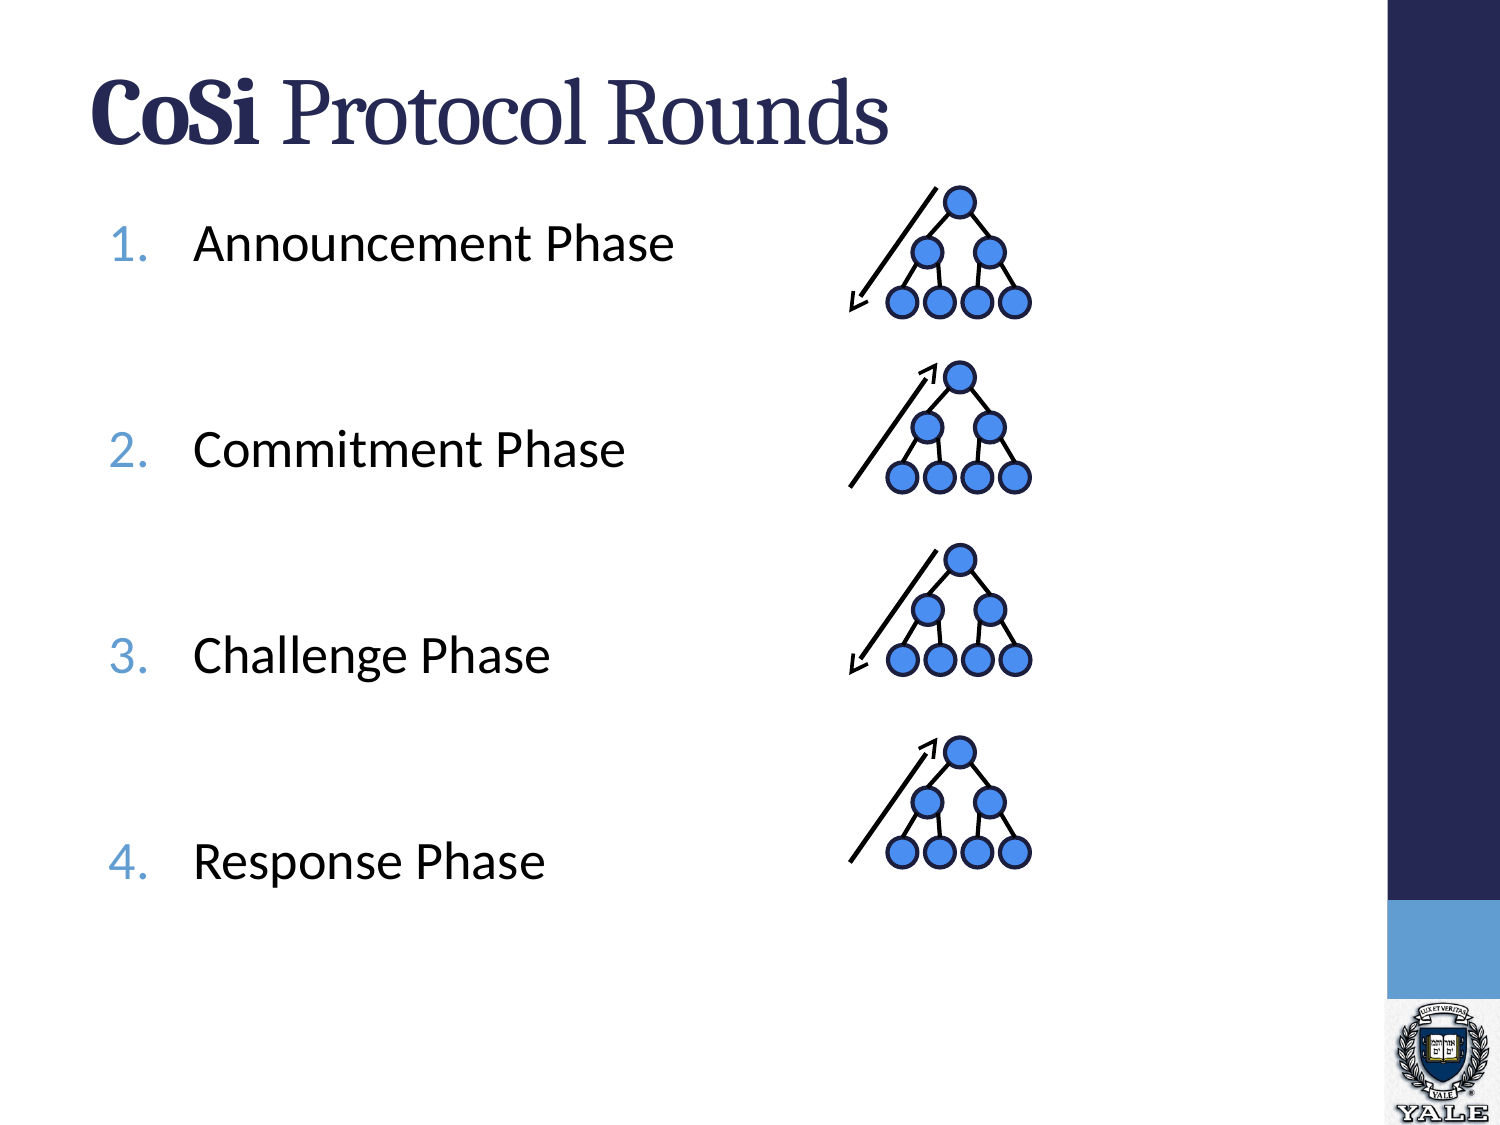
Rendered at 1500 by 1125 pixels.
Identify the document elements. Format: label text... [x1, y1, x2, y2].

text_box [974, 787, 1005, 818]
text_box [974, 237, 1005, 268]
text_box [924, 837, 955, 868]
text_box [912, 237, 943, 268]
text_box [887, 837, 918, 868]
text_box [999, 837, 1030, 868]
text_box [974, 412, 1005, 443]
text_box [962, 462, 993, 493]
text_box [912, 595, 943, 625]
text_box [924, 462, 955, 493]
text_box [925, 645, 956, 675]
list Announcement Phase Commitment Phase Challenge Phase Response Phase [75, 200, 788, 1063]
text_box [924, 287, 955, 318]
text_box [999, 287, 1030, 318]
text_box [1000, 645, 1031, 675]
text_box [887, 462, 918, 493]
text_box [962, 837, 993, 868]
text_box [912, 412, 943, 443]
text_box [999, 462, 1030, 493]
text_box [887, 287, 918, 318]
text_box [944, 187, 975, 218]
text_box [962, 287, 993, 318]
title CoSi Protocol Rounds [75, 12, 1325, 200]
picture [1384, 999, 1500, 1125]
text_box [944, 737, 975, 768]
text_box [912, 787, 943, 818]
text_box [887, 645, 918, 675]
text_box [975, 595, 1006, 625]
text_box [944, 362, 975, 393]
text_box [945, 544, 976, 575]
text_box [962, 645, 993, 675]
